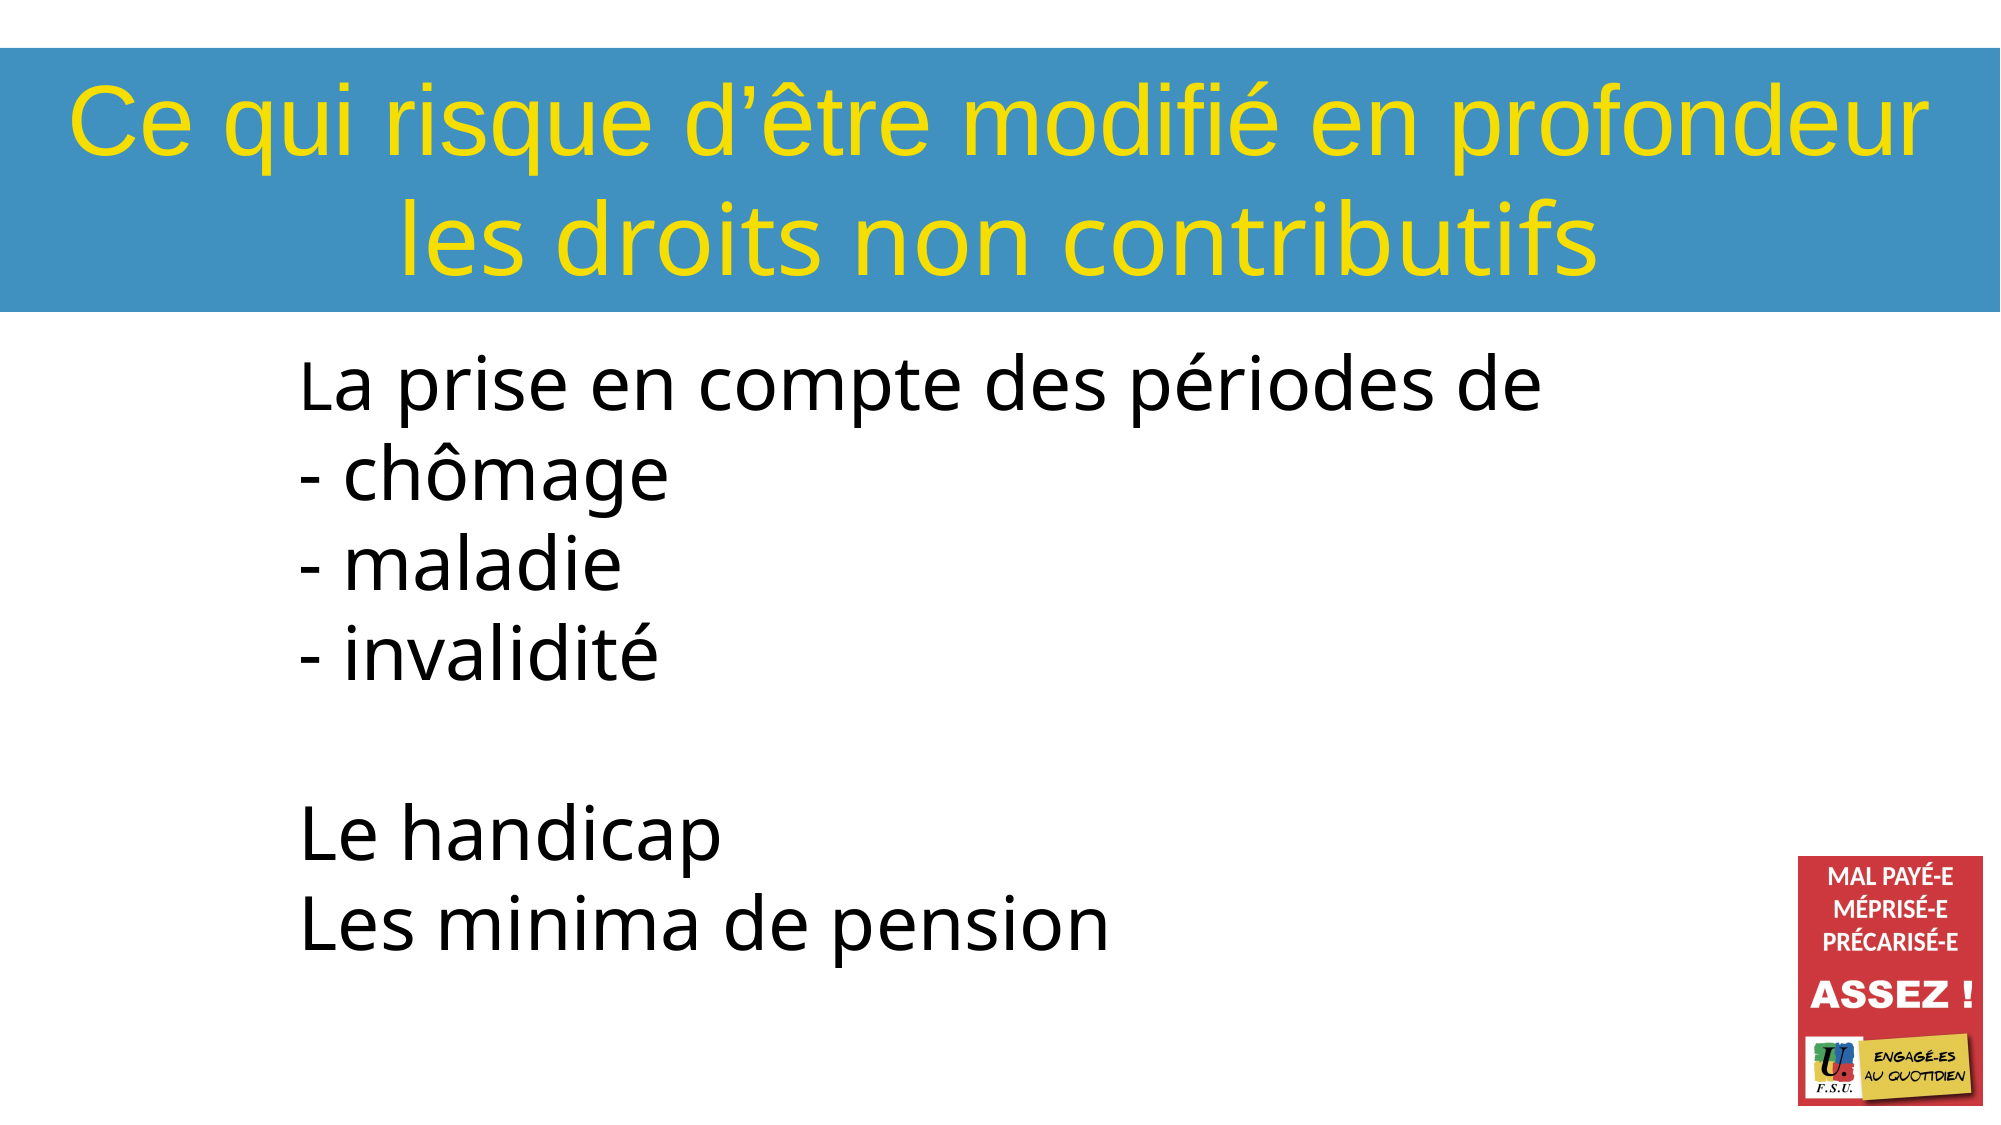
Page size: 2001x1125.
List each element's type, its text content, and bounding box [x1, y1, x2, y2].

text_box La prise en compte des périodes de - chômage - maladie - invalidité Le handicap Les minima de pension [283, 247, 1650, 960]
text_box Ce qui risque d’être modifié en profondeur les droits non contributifs [0, 47, 2000, 312]
picture [1798, 856, 1983, 1106]
